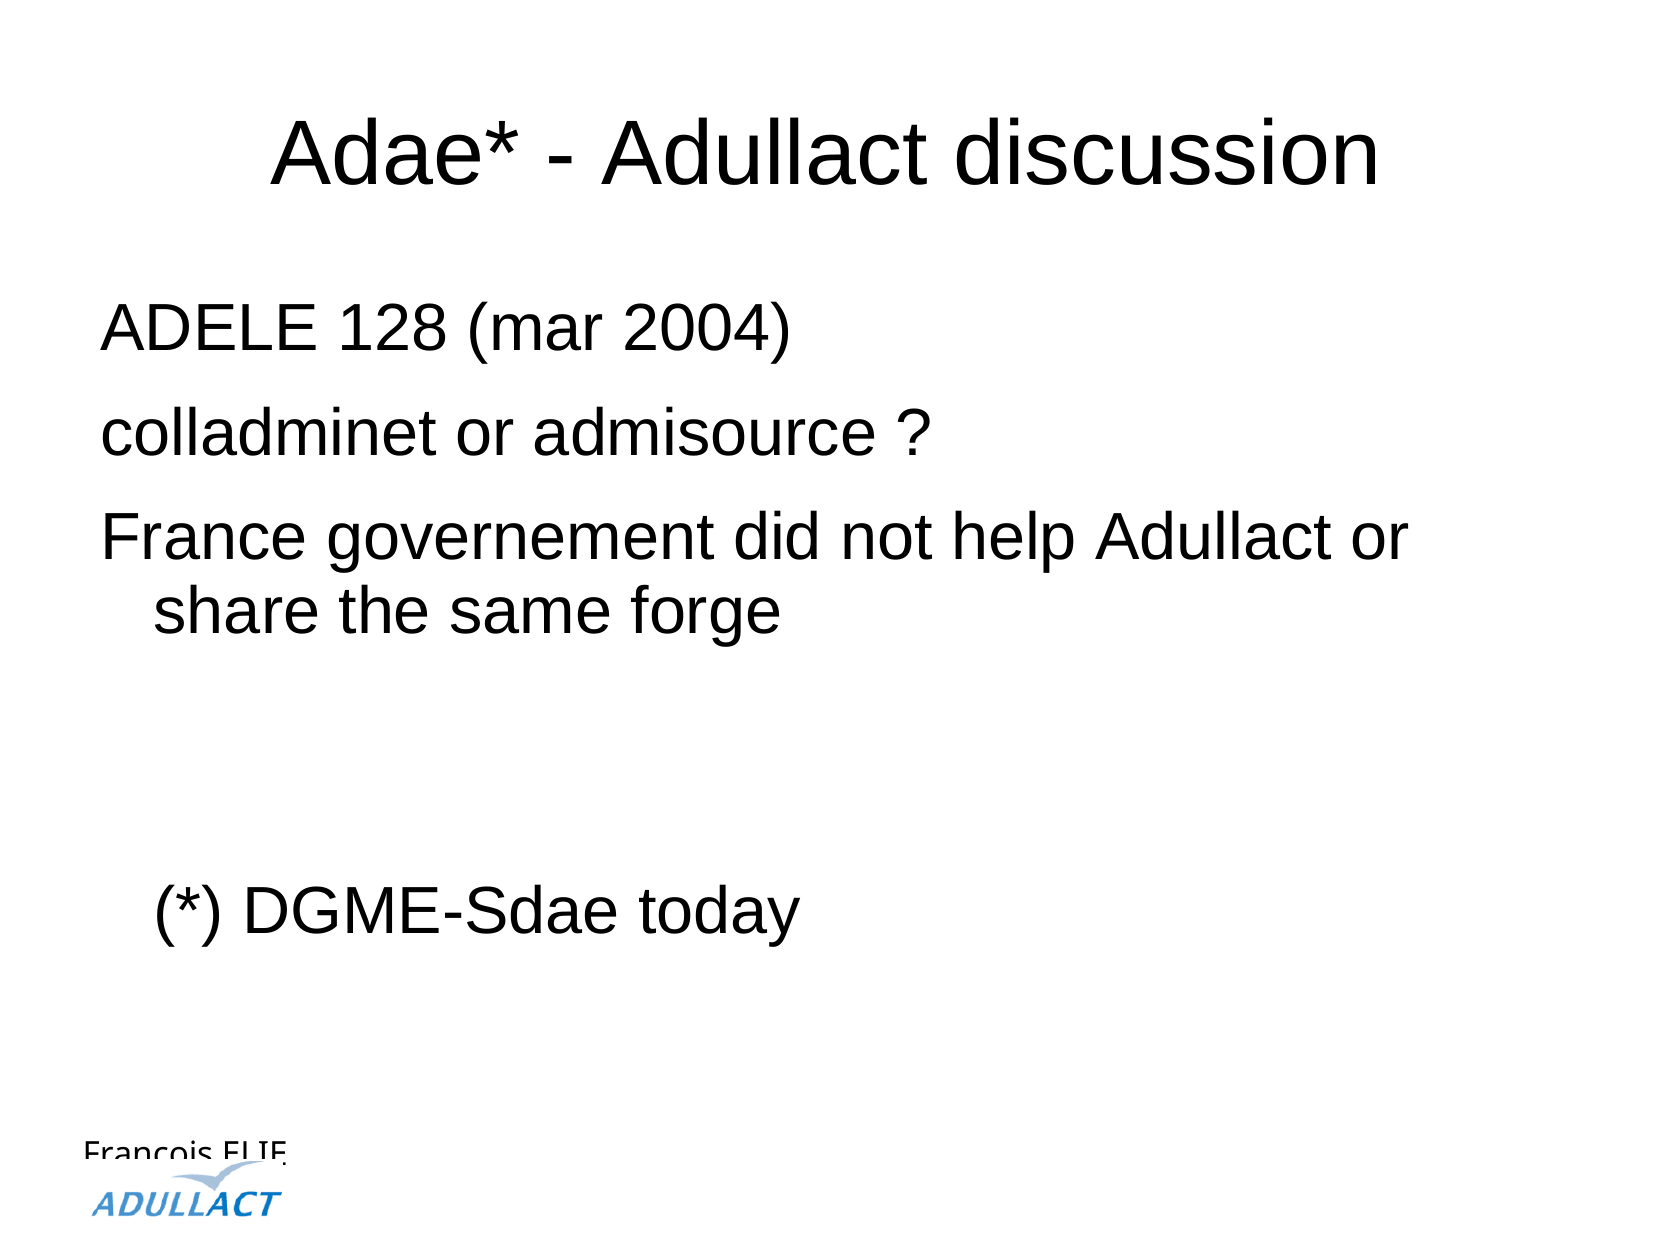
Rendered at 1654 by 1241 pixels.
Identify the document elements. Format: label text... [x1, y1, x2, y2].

title Adae* - Adullact discussion [82, 49, 1571, 257]
picture [82, 1159, 283, 1221]
list ADELE 128 (mar 2004) colladminet or admisource ? France governement did not help Adullact or share the same forge (*) DGME-Sdae today [82, 290, 1571, 1109]
